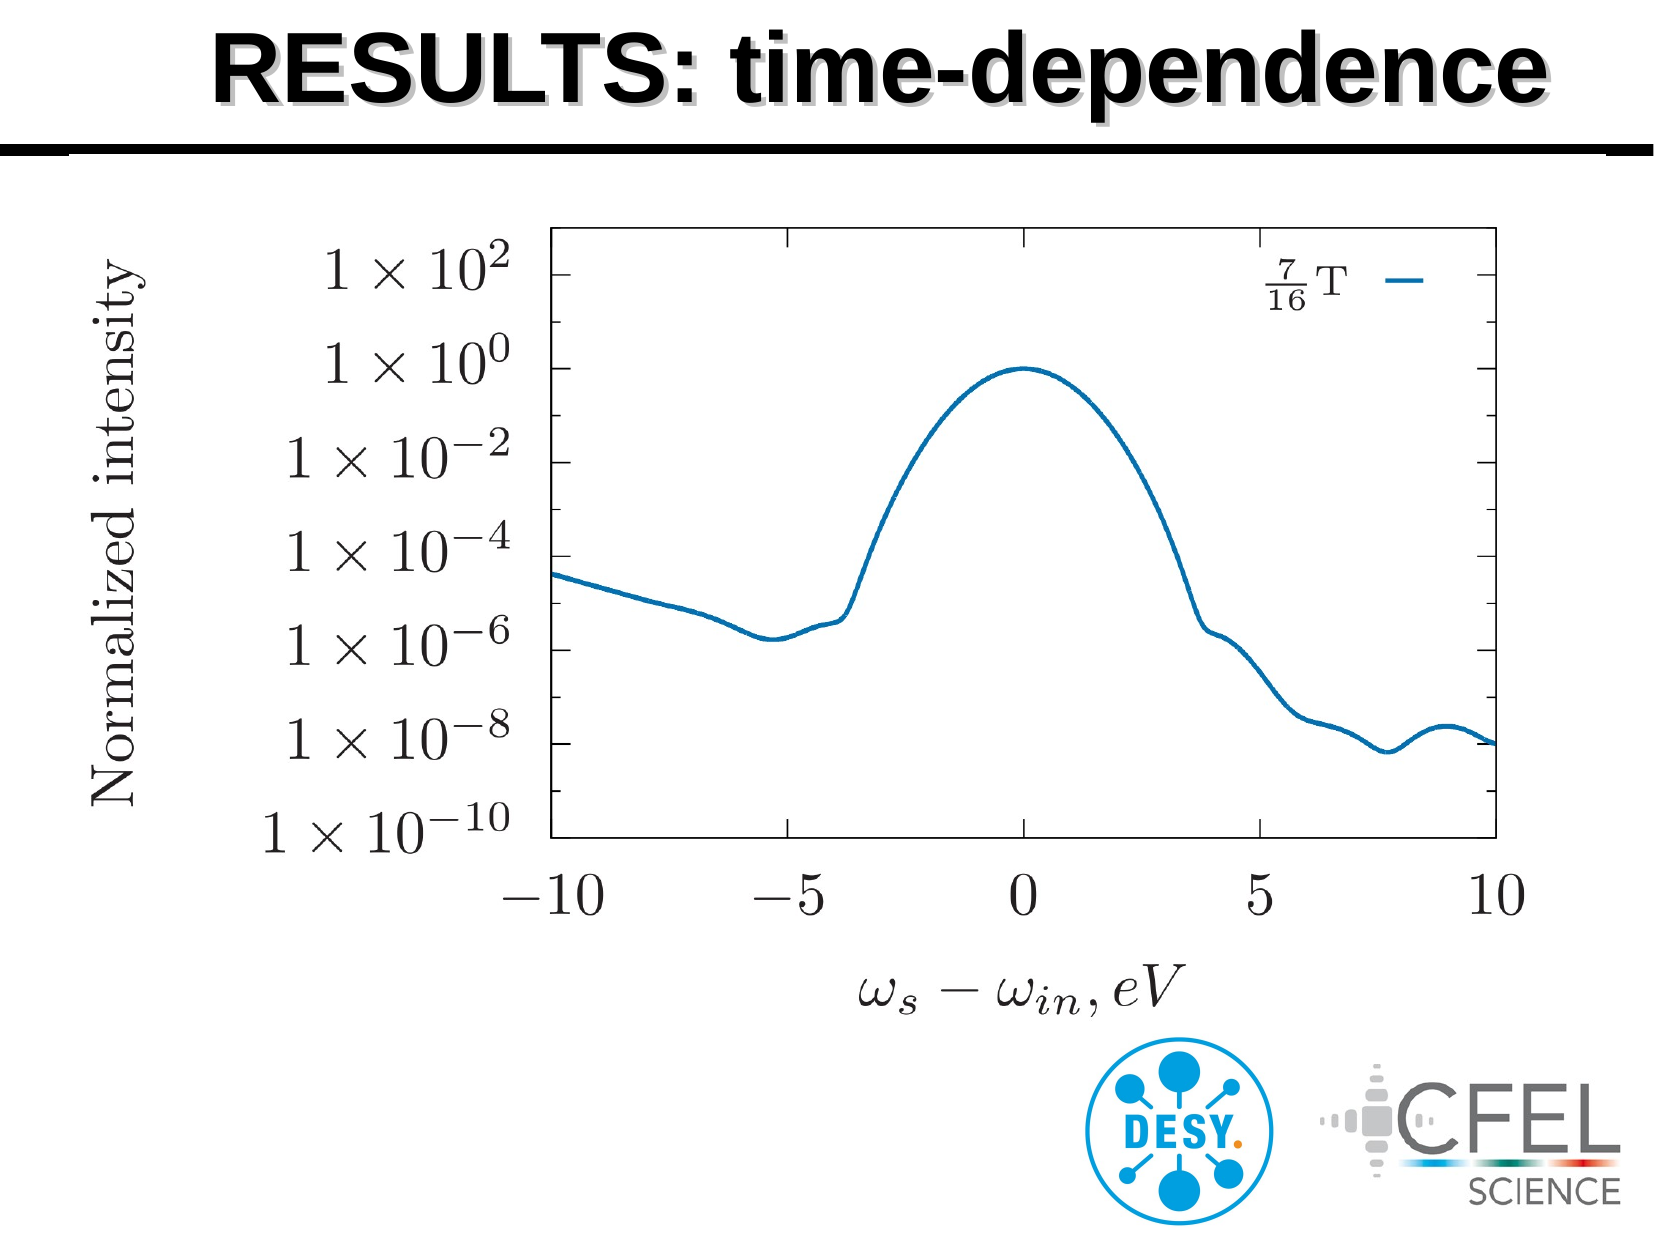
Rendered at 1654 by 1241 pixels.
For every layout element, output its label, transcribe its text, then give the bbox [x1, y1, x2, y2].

title RESULTS: time-dependence [0, 0, 1654, 151]
picture [69, 154, 1606, 1231]
picture [1320, 1064, 1621, 1213]
text_box [30, 8, 736, 247]
